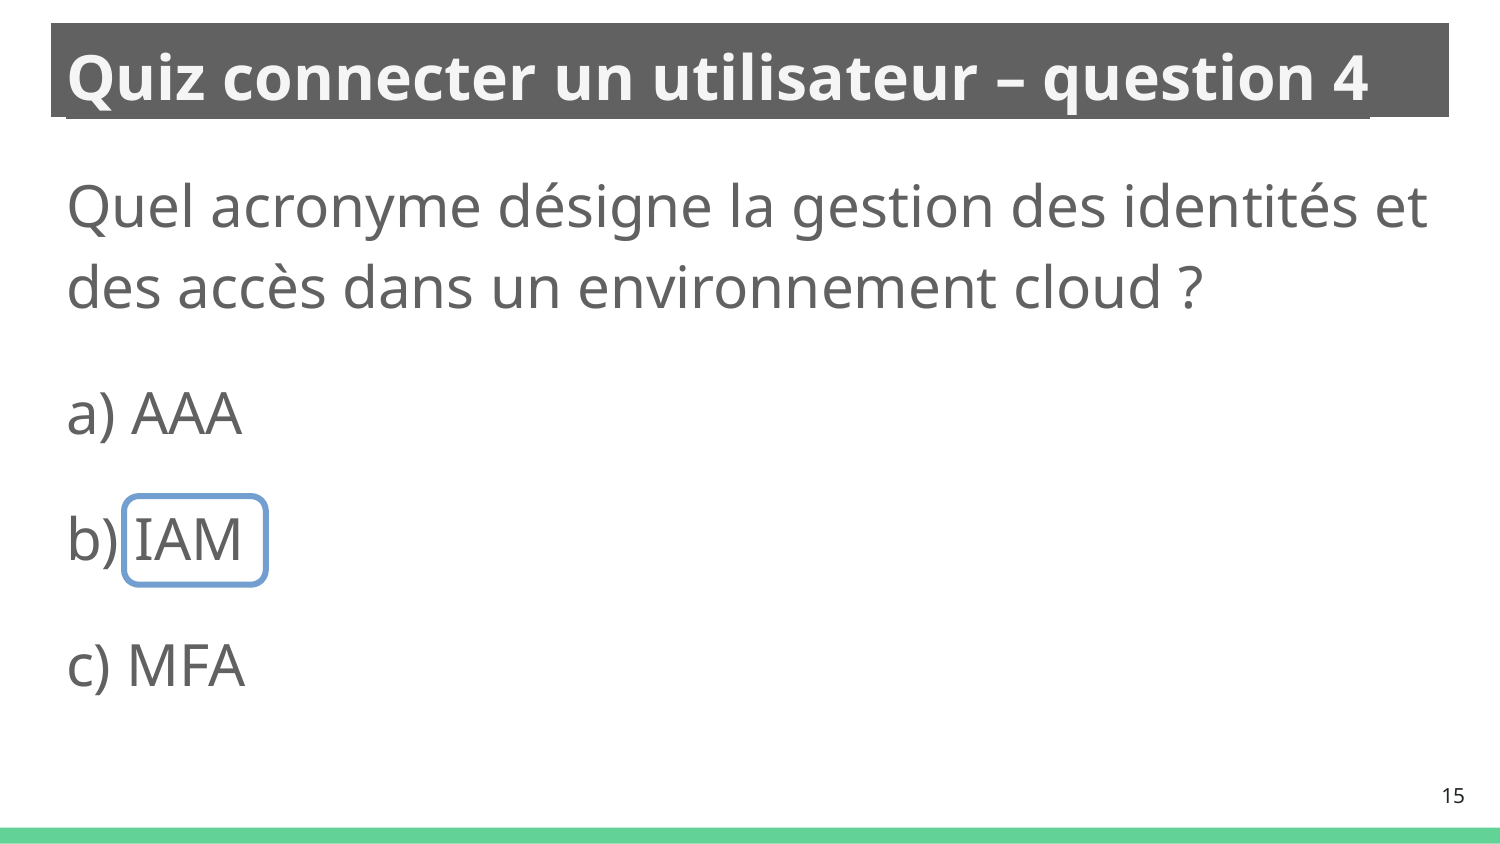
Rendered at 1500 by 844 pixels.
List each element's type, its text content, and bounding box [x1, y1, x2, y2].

slide_number <numéro> [1389, 764, 1480, 830]
list Quel acronyme désigne la gestion des identités et des accès dans un environnement cloud ? a) AAA b) IAM c) MFA [51, 144, 1477, 714]
title Quiz connecter un utilisateur – question 4 [51, 23, 1449, 117]
